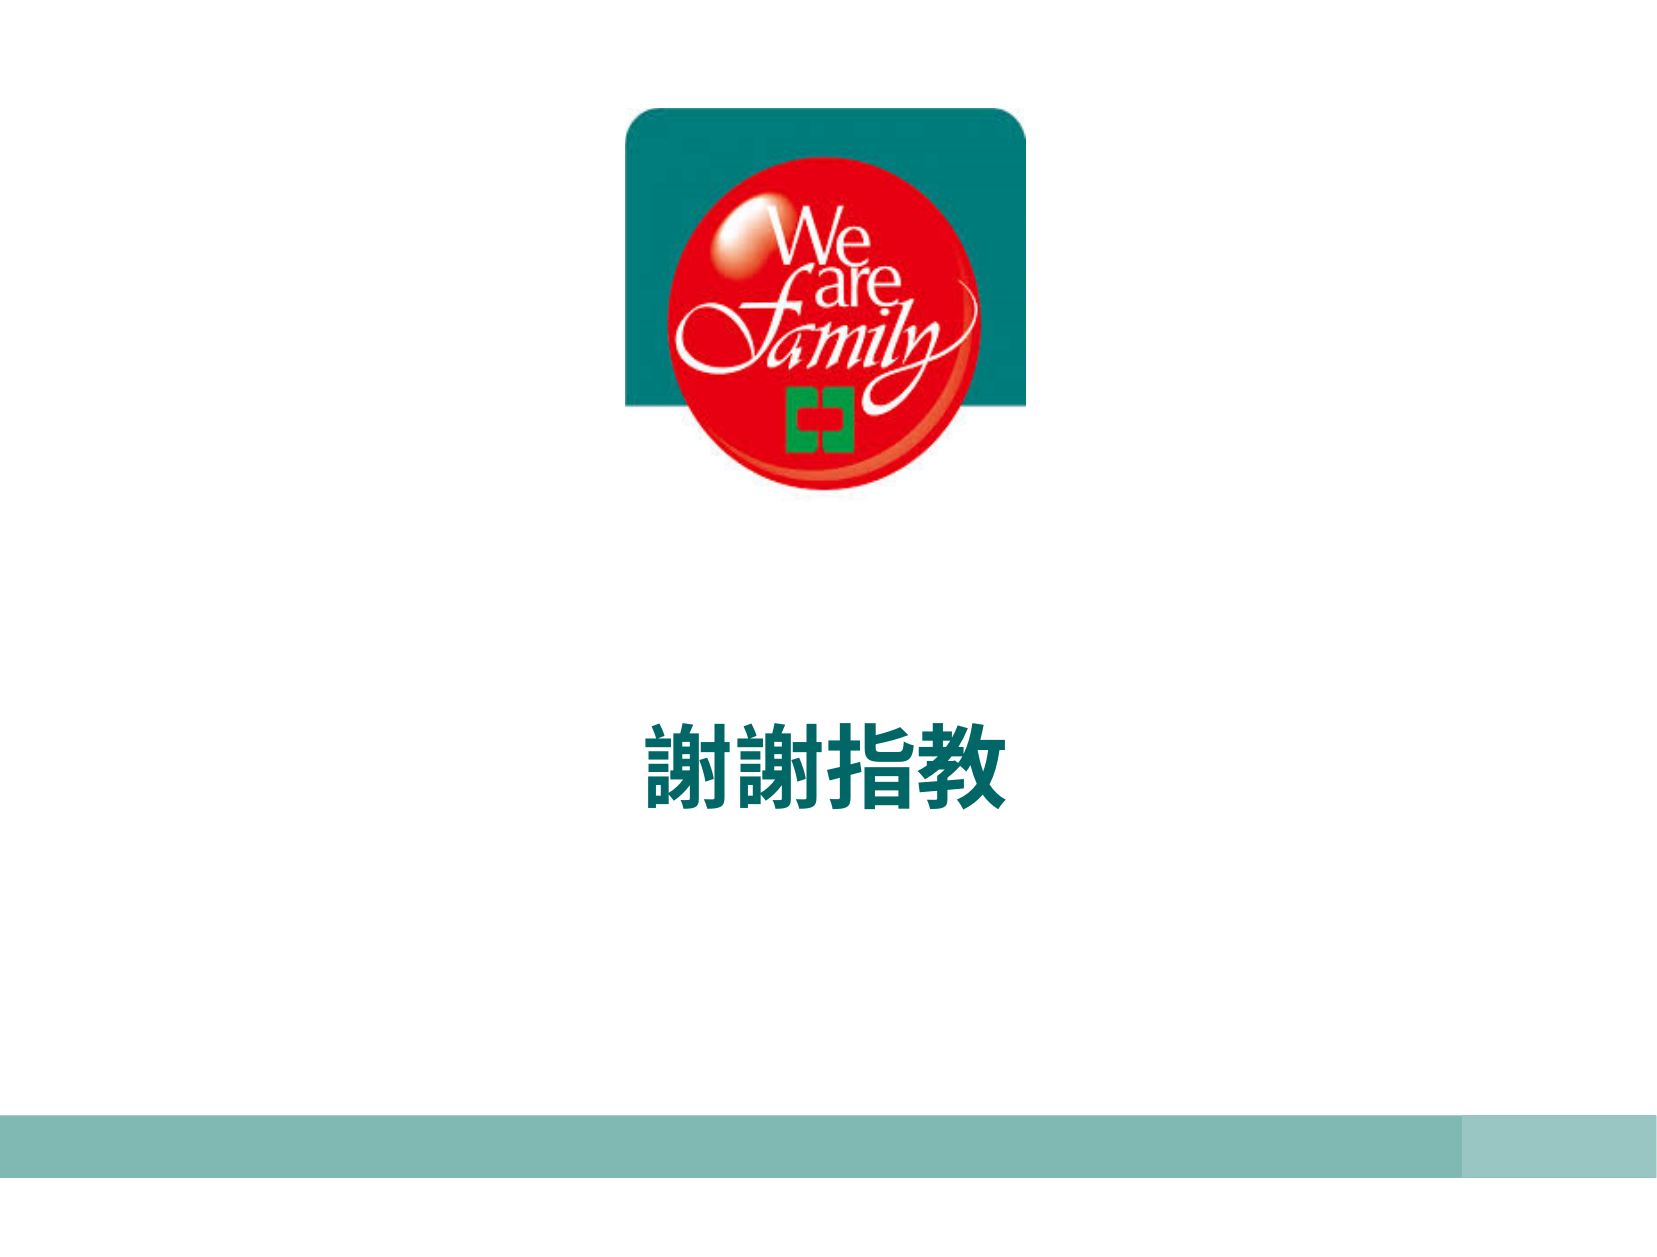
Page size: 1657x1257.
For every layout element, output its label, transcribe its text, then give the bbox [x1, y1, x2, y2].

text_box 謝謝指教 [26, 592, 1625, 1084]
picture [625, 108, 1026, 534]
